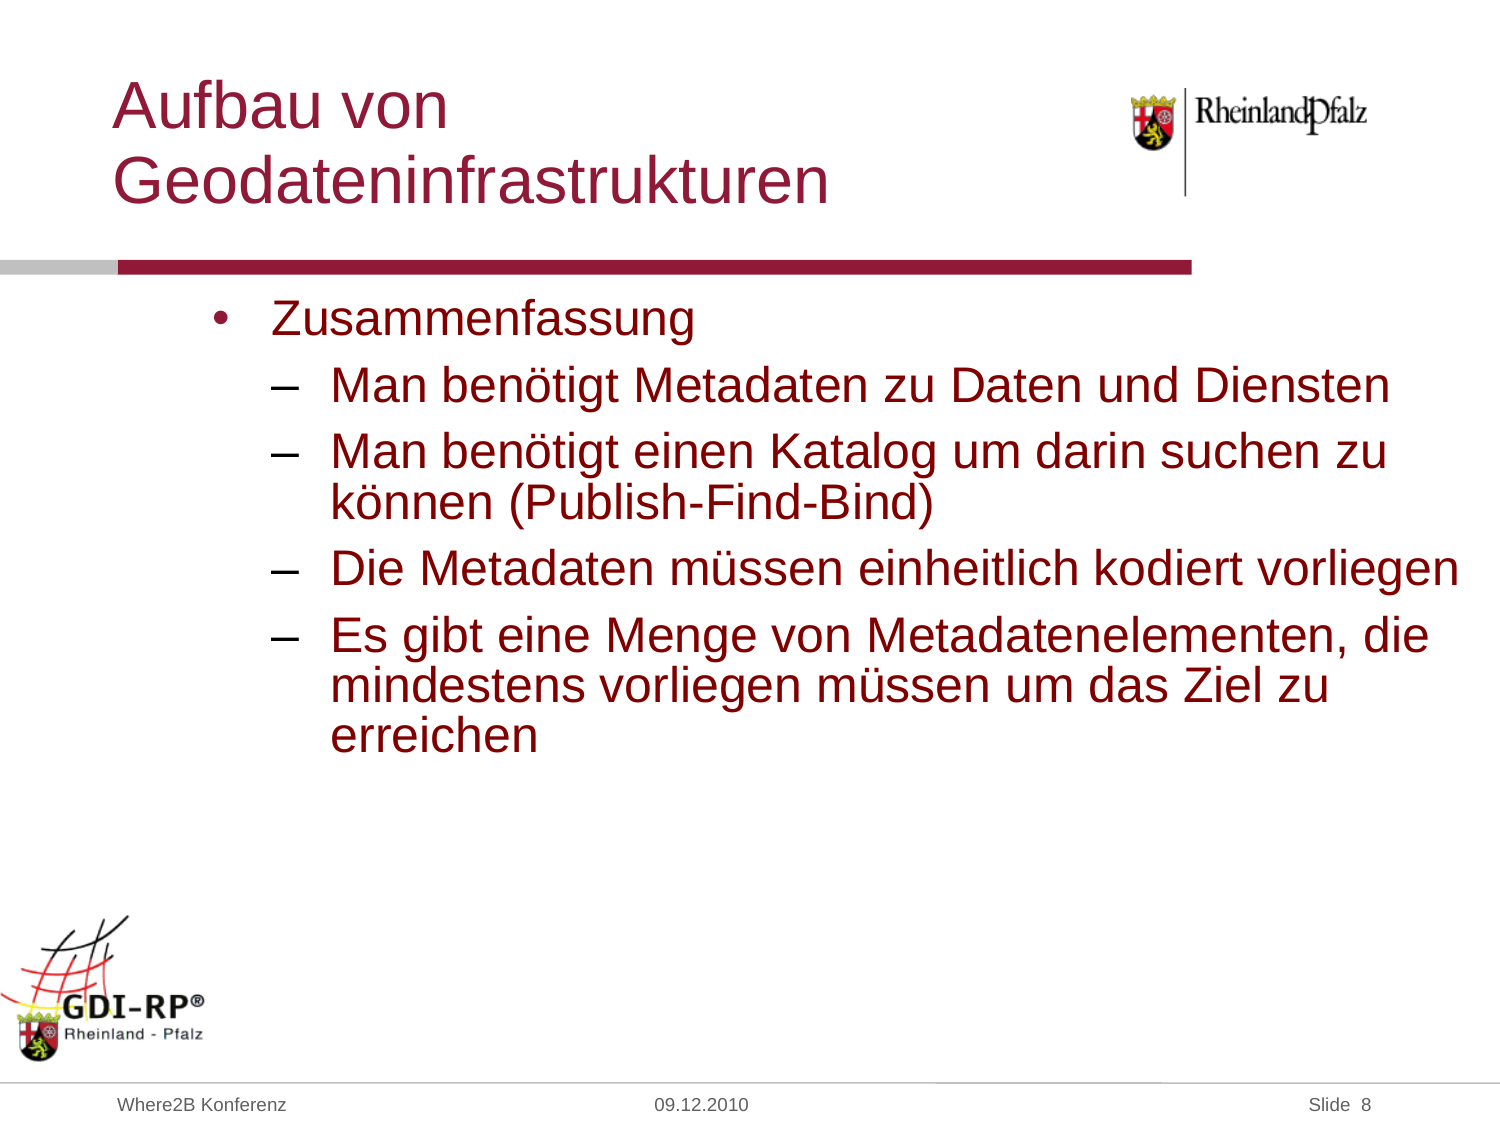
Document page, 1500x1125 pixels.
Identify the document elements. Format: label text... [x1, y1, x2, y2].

picture [1131, 88, 1447, 198]
list Zusammenfassung Man benötigt Metadaten zu Daten und Diensten Man benötigt einen Katalog um darin suchen zu können (Publish-Find-Bind) Die Metadaten müssen einheitlich kodiert vorliegen Es gibt eine Menge von Metadatenelementen, die mindestens vorliegen müssen um das Ziel zu erreichen [212, 295, 1477, 844]
title Aufbau von Geodateninfrastrukturen [112, 63, 1071, 224]
picture [0, 915, 207, 1063]
